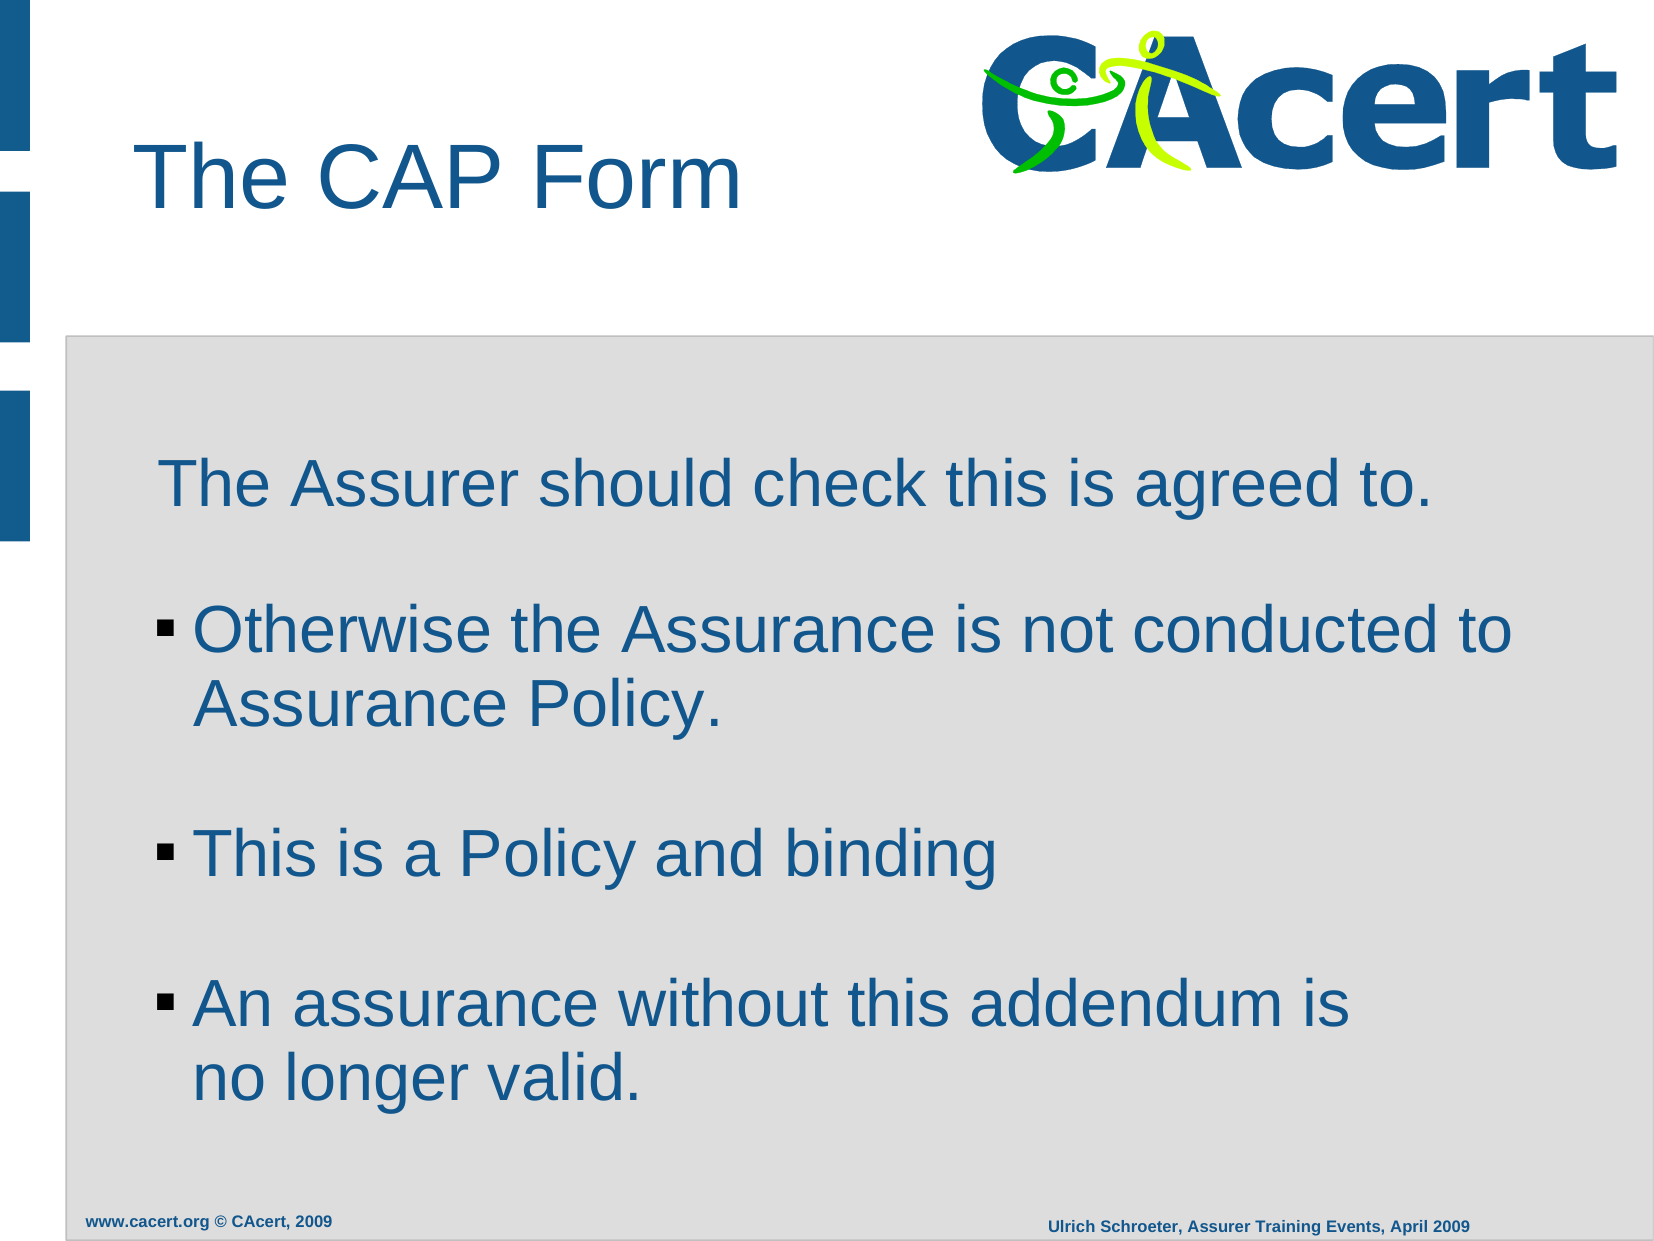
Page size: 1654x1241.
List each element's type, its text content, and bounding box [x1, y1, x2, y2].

text_box The CAP Form [118, 118, 760, 236]
text_box The Assurer should check this is agreed to. Otherwise the Assurance is not conducted to Assurance Policy. This is a Policy and binding An assurance without this addendum is no longer valid. [142, 438, 1530, 1123]
